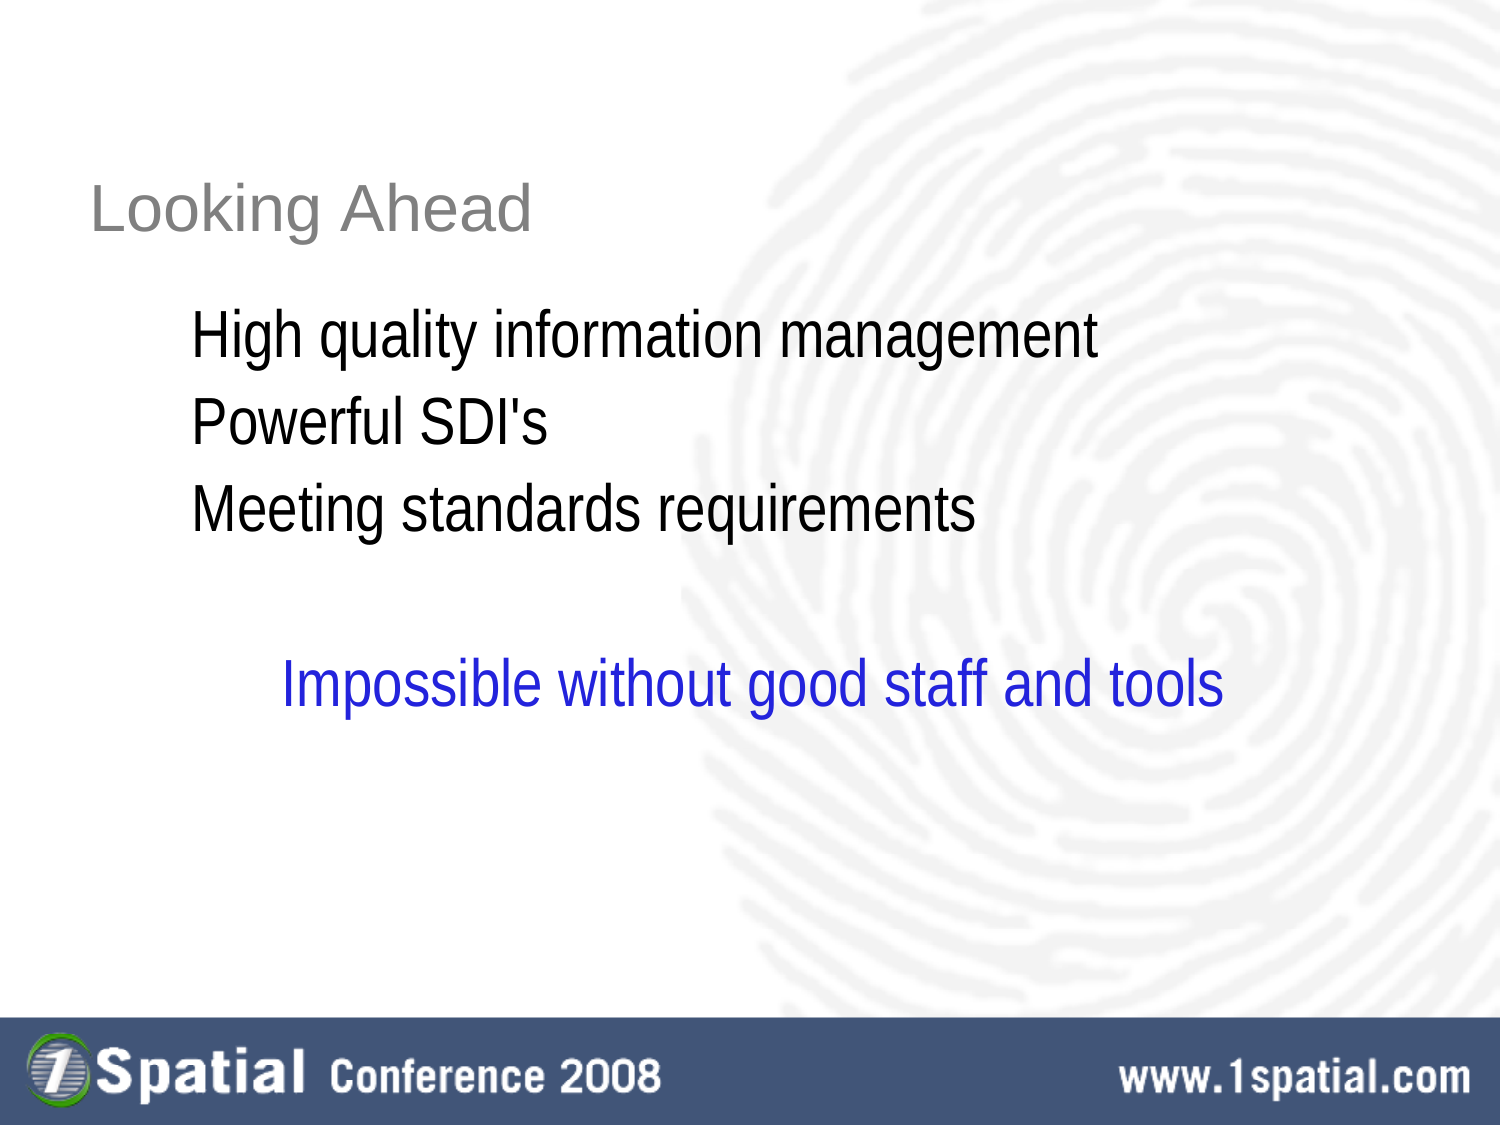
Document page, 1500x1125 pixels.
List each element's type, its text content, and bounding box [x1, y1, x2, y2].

list High quality information management Powerful SDI's Meeting standards requirements Impossible without good staff and tools [191, 300, 1317, 920]
title Looking Ahead [89, 133, 1149, 288]
